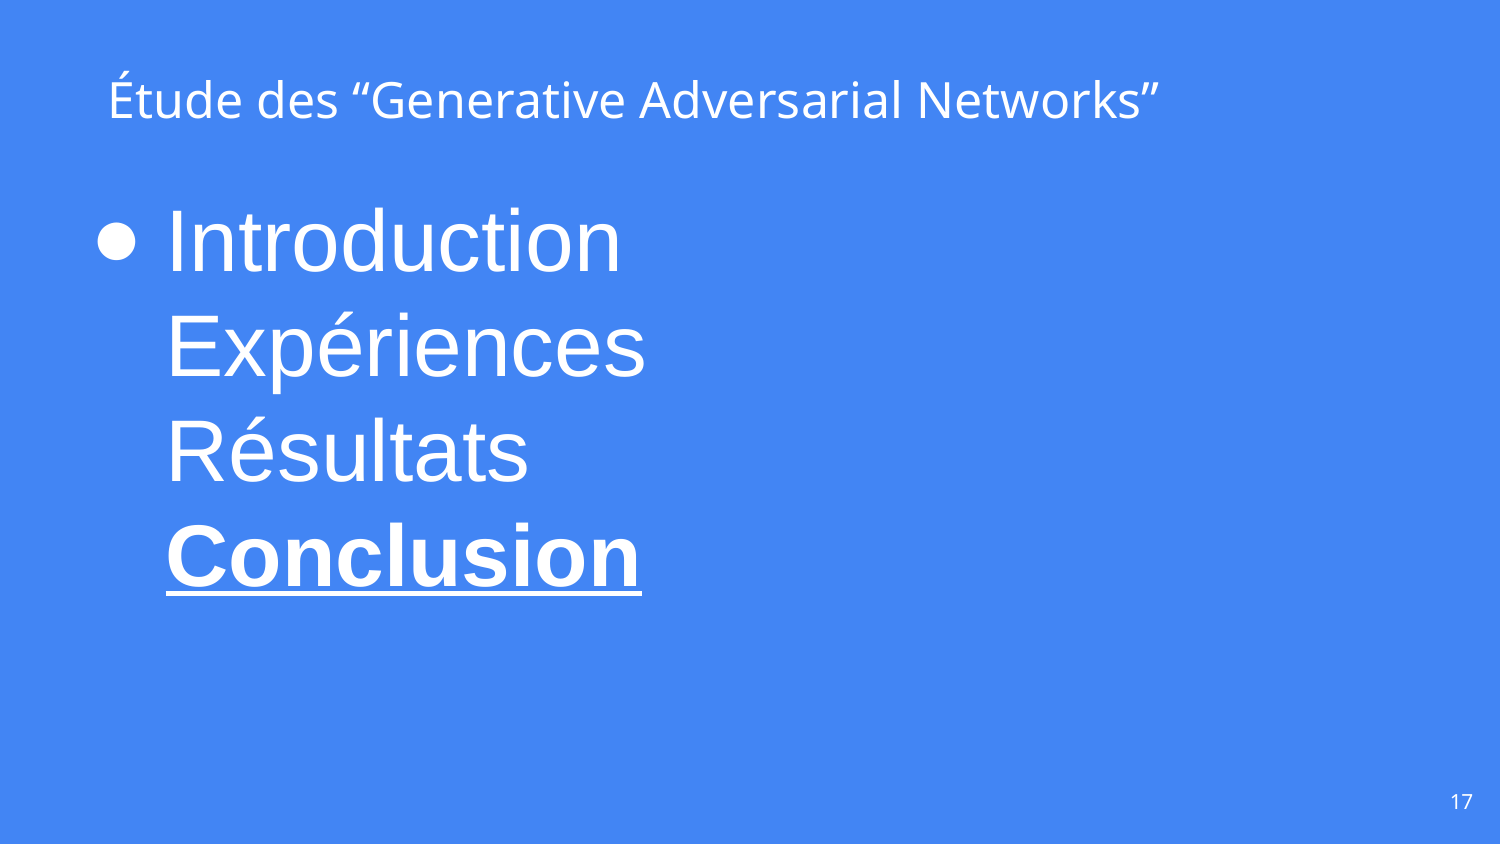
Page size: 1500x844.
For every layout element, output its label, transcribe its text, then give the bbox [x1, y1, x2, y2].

slide_number <number> [1398, 770, 1489, 835]
title Introduction Expériences Résultats Conclusion [75, 363, 1425, 530]
text_box Étude des “Generative Adversarial Networks” [92, 53, 1225, 176]
